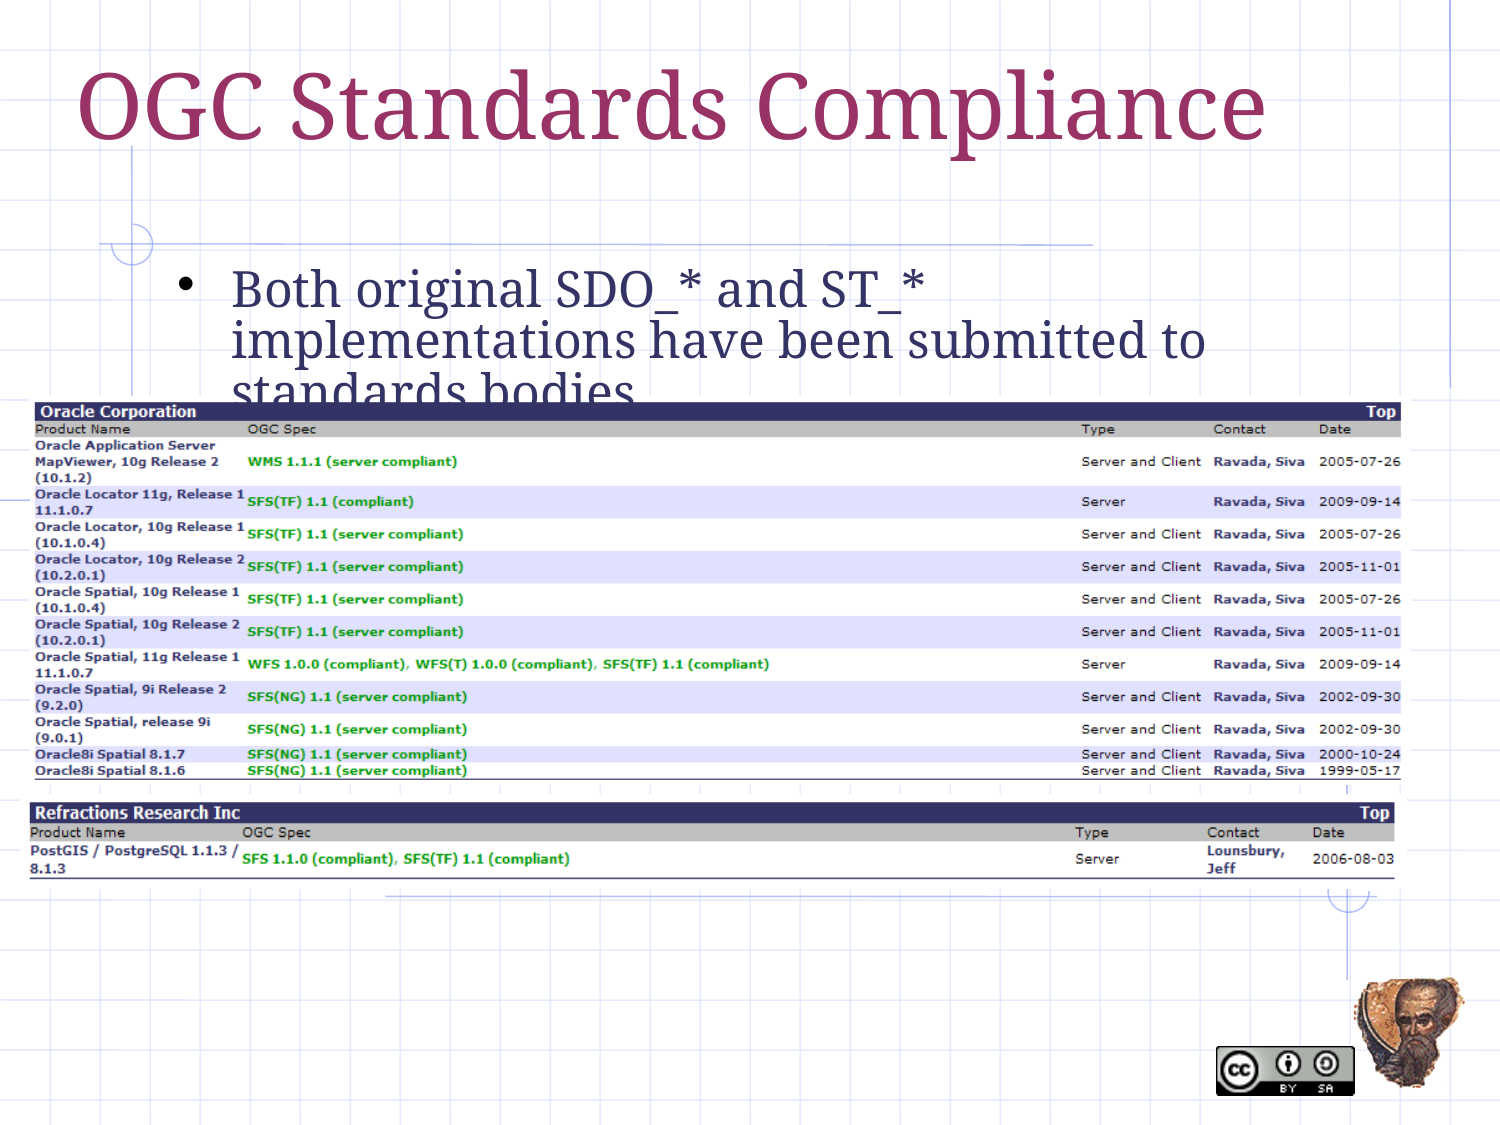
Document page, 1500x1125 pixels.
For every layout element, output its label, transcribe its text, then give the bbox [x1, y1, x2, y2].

picture [490, 396, 503, 407]
picture [519, 396, 532, 408]
title OGC Standards Compliance [74, 45, 1424, 177]
list Both original SDO_* and ST_* implementations have been submitted to standards bodies. [177, 265, 1329, 388]
picture [278, 396, 289, 407]
picture [369, 396, 380, 407]
picture [1216, 976, 1465, 1096]
picture [548, 396, 561, 407]
picture [422, 396, 435, 407]
picture [20, 794, 1407, 889]
picture [30, 396, 1411, 785]
picture [339, 396, 352, 407]
